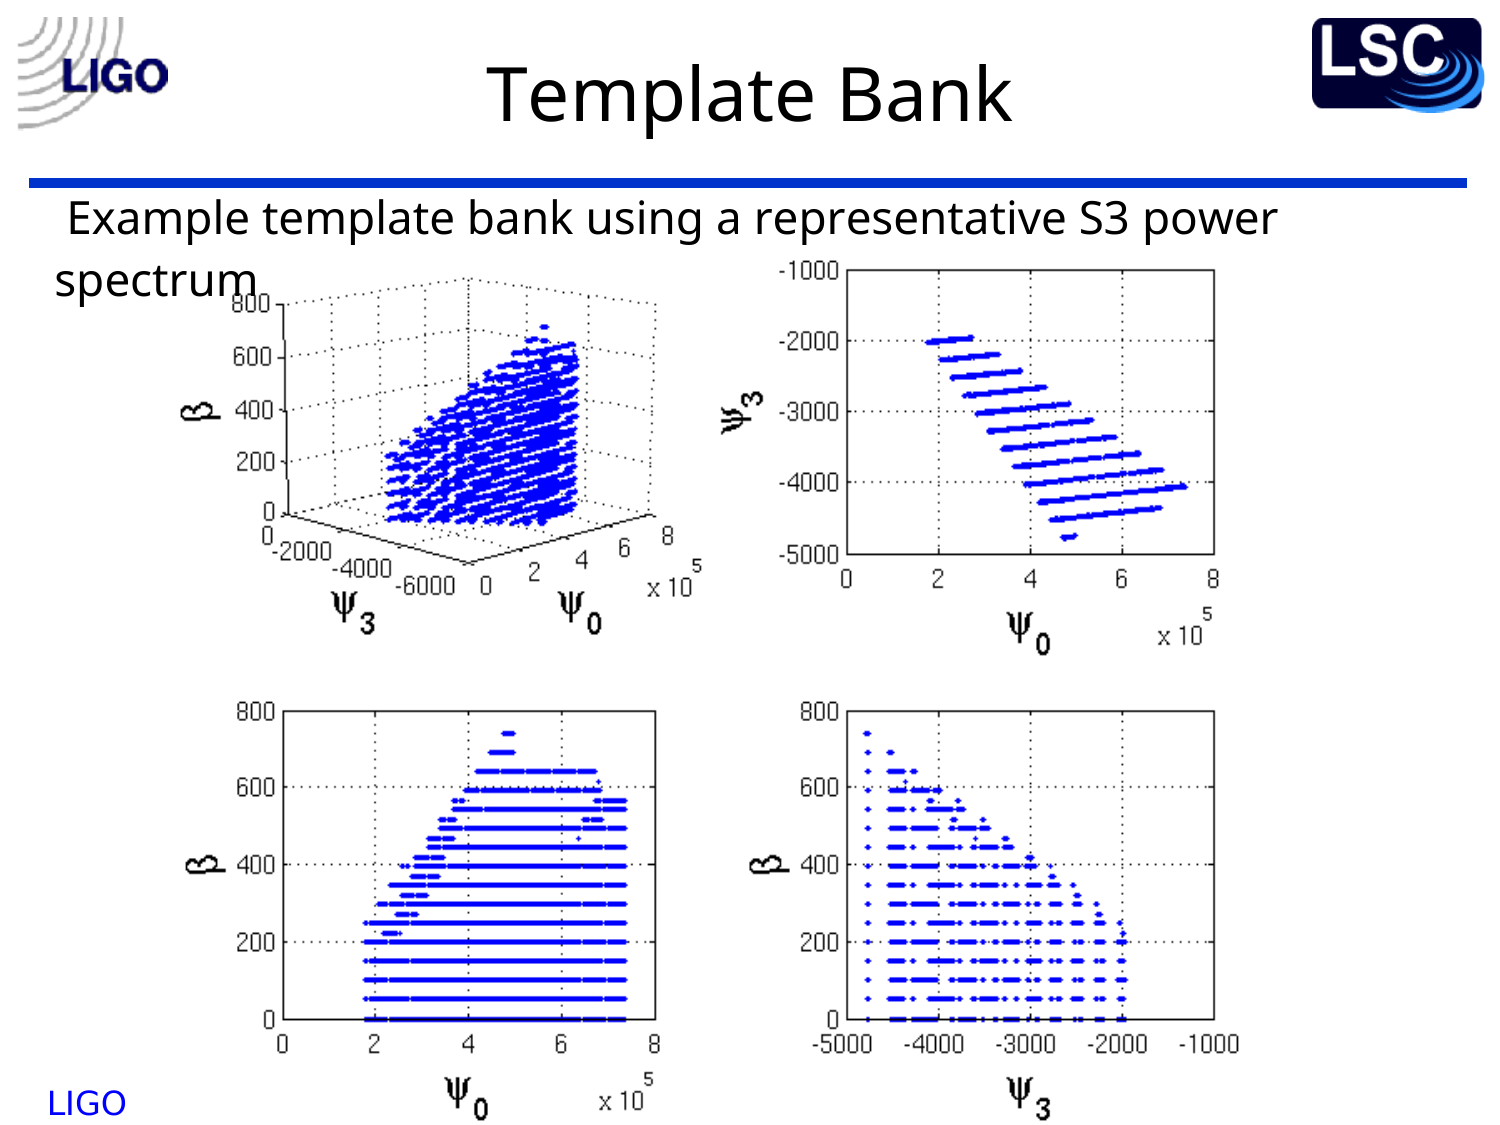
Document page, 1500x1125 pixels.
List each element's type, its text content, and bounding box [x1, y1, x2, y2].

text_box Example template bank using a representative S3 power spectrum [39, 177, 1452, 253]
picture [1312, 18, 1485, 113]
picture [126, 253, 1327, 1125]
picture [17, 17, 168, 131]
title Template Bank [75, 21, 1425, 164]
